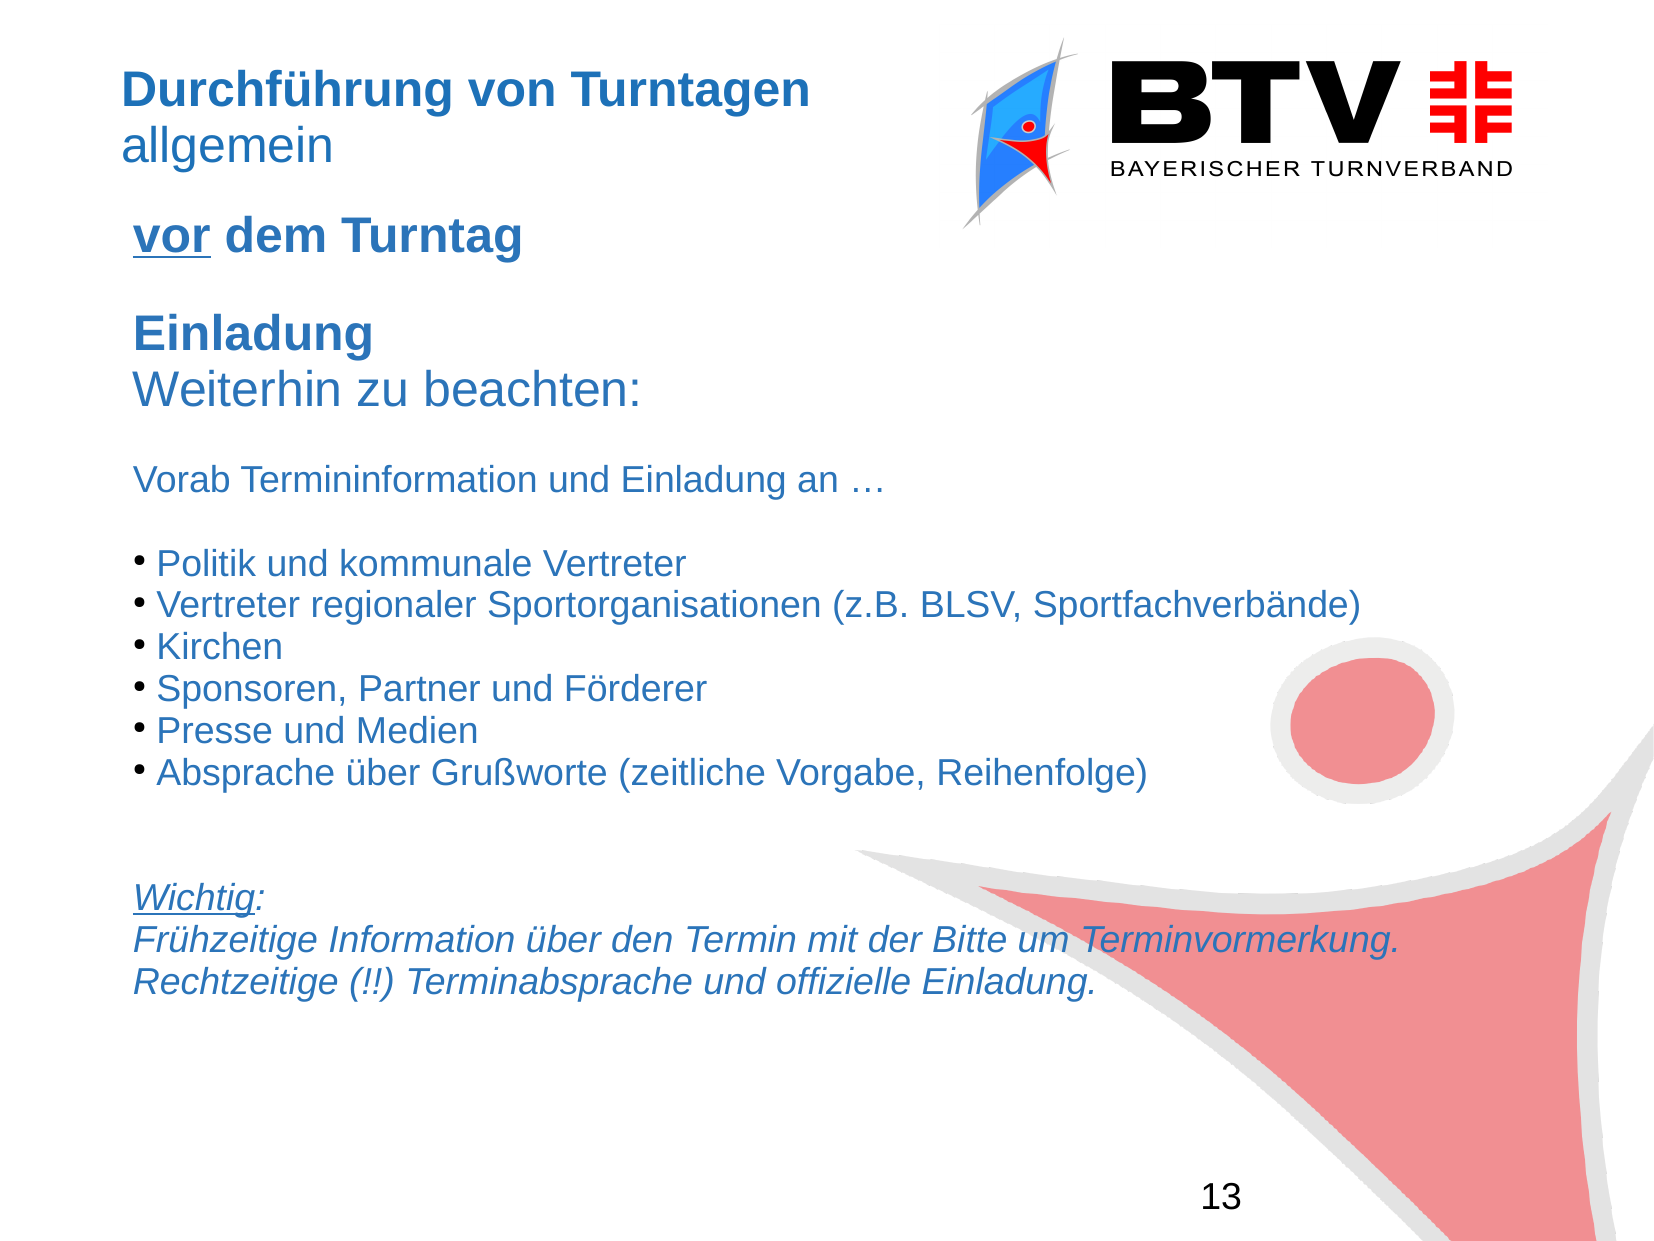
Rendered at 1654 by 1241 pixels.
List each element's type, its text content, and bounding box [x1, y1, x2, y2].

picture [939, 24, 1548, 200]
picture [854, 637, 1654, 1241]
title Durchführung von Turntagen allgemein [106, 54, 892, 201]
subtitle vor dem Turntag Einladung Weiterhin zu beachten: Vorab Termininformation und Einladung an … Politik und kommunale Vertreter Vertreter regionaler Sportorganisationen (z.B. BLSV, Sportfachverbände) Kirchen Sponsoren, Partner und Förderer Presse und Medien Absprache über Grußworte (zeitliche Vorgabe, Reihenfolge) Wichtig: Frühzeitige Information über den Termin mit der Bitte um Terminvormerkung. Rechtzeitige (!!) Terminabsprache und offizielle Einladung. [118, 200, 1583, 1087]
text_box <Nummer> [1185, 1169, 1571, 1216]
